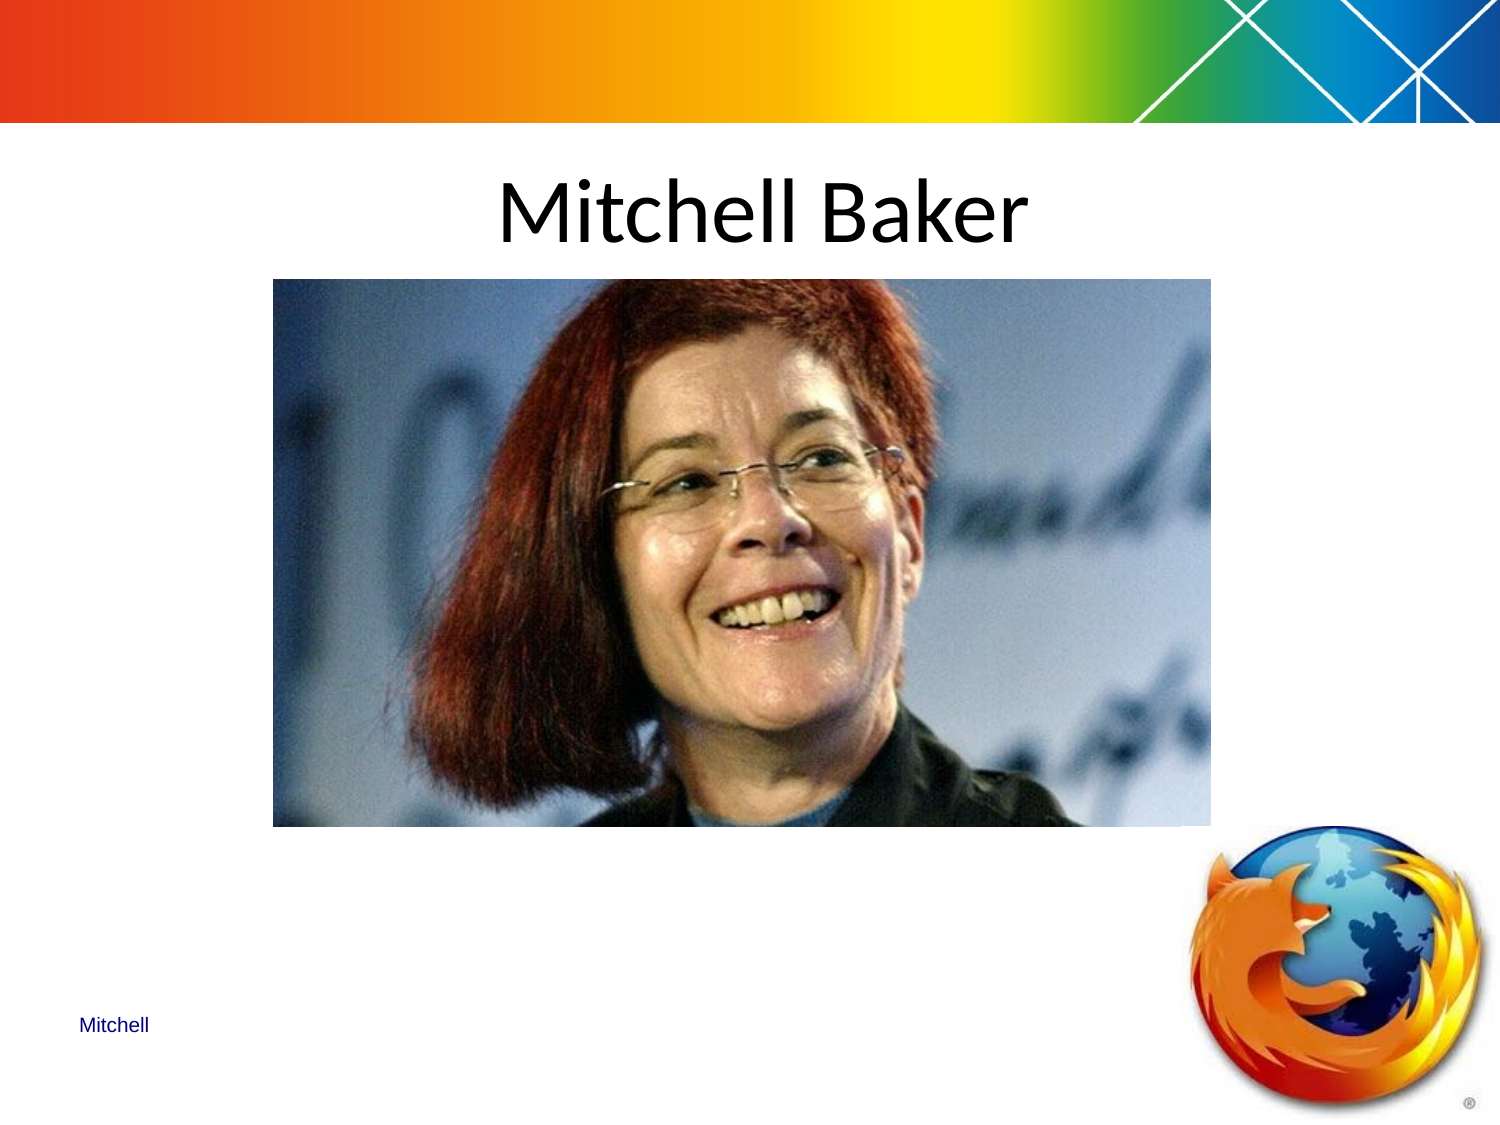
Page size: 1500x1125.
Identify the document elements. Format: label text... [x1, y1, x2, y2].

picture [0, 0, 1323, 123]
picture [273, 324, 1500, 1125]
text_box Mitchell [64, 1003, 165, 1044]
title Mitchell Baker [88, 88, 1439, 324]
picture [1340, 0, 1500, 123]
